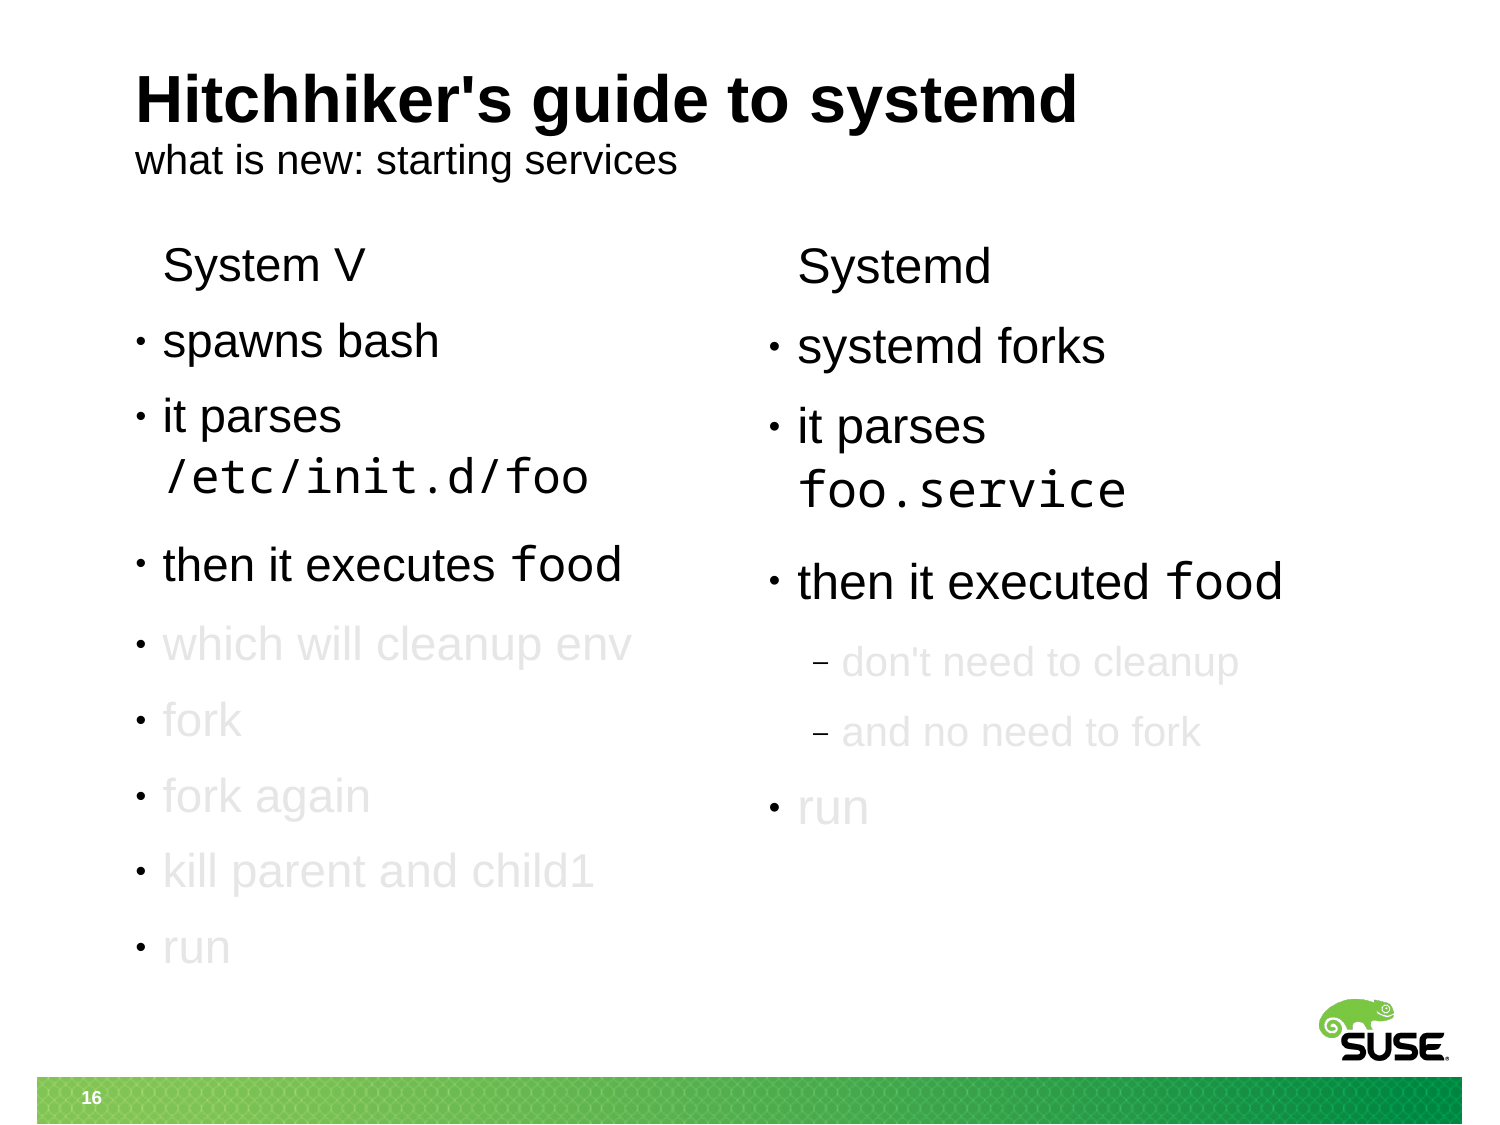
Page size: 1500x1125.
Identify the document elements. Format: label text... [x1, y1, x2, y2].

picture [37, 1077, 1462, 1124]
list System V spawns bash it parses /etc/init.d/foo then it executes food which will cleanup env fork fork again kill parent and child1 run [135, 238, 739, 982]
picture [1319, 999, 1449, 1061]
title Hitchhiker's guide to systemd what is new: starting services [135, 41, 1372, 204]
list Systemd systemd forks it parses foo.service then it executed food don't need to cleanup and no need to fork run [768, 238, 1372, 982]
